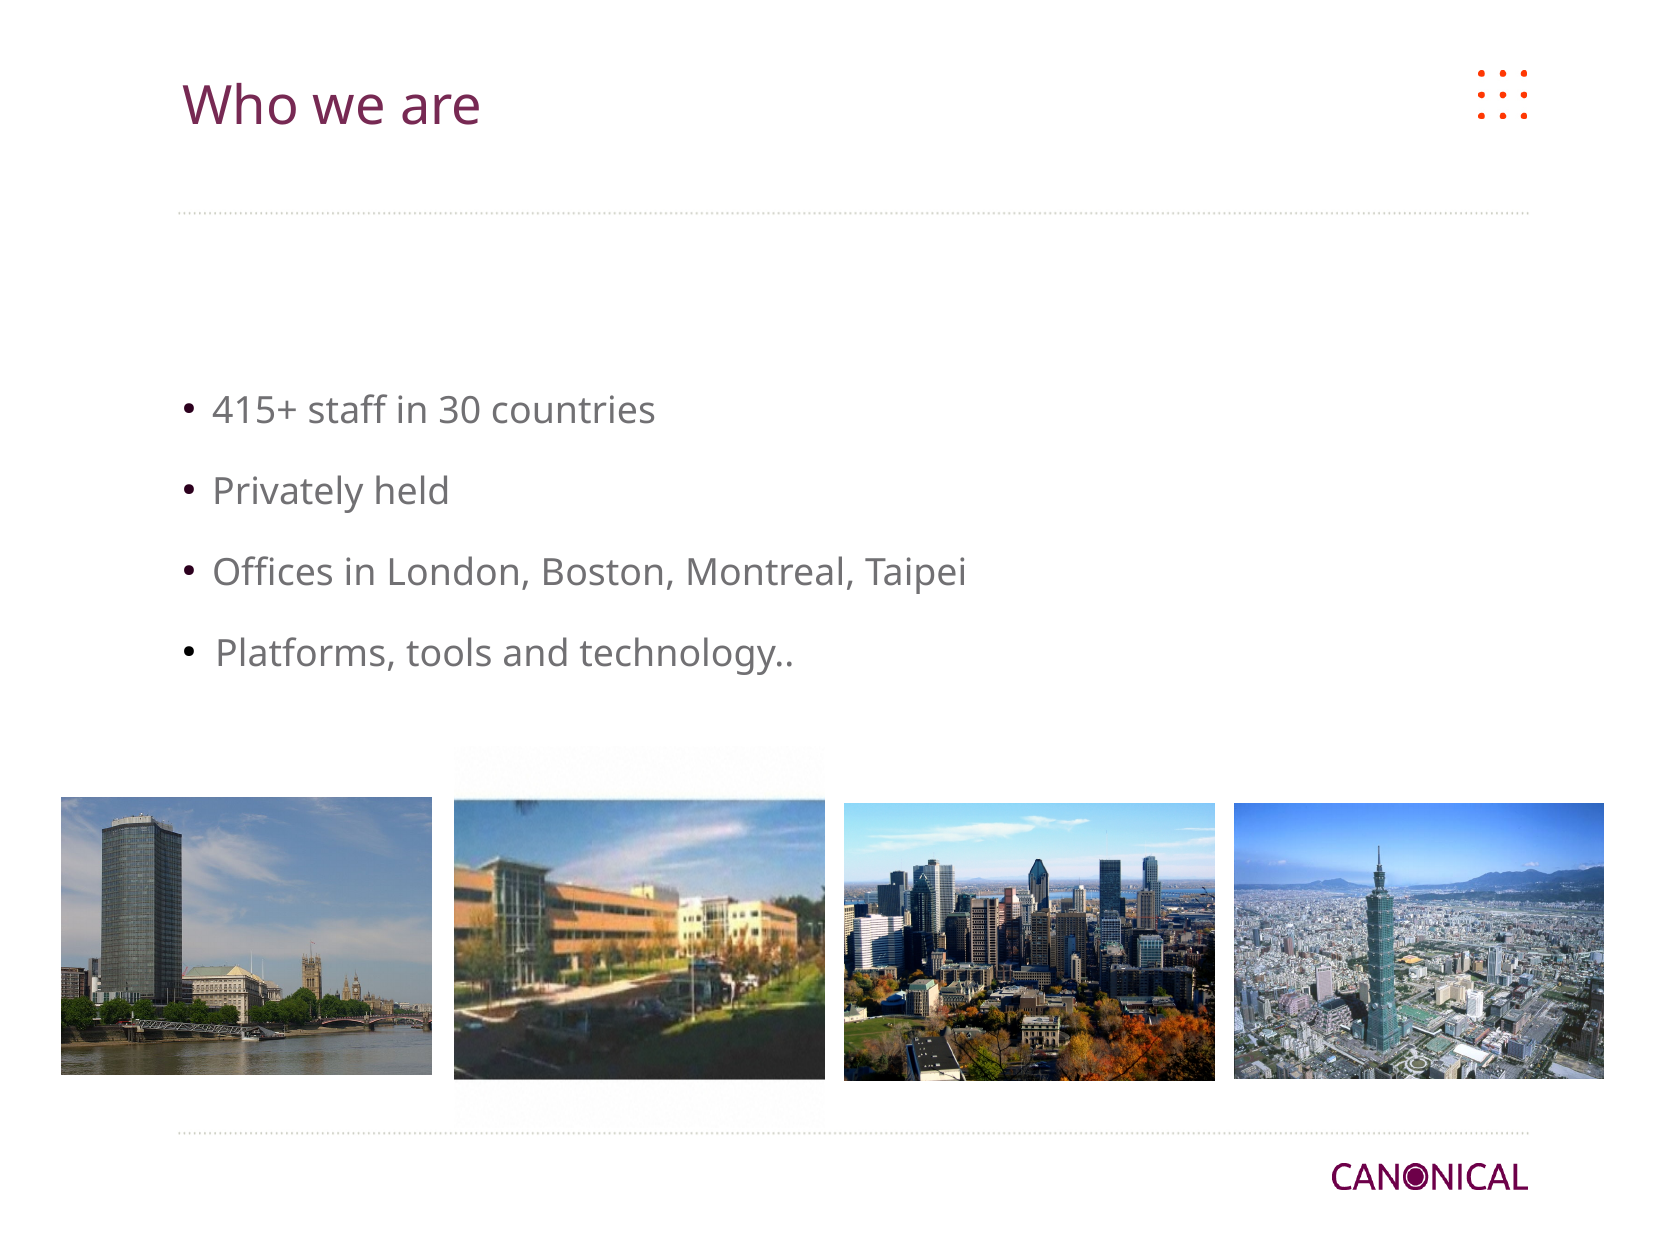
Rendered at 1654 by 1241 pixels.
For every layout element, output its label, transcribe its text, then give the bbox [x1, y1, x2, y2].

picture [844, 803, 1215, 1081]
picture [1234, 803, 1604, 1079]
picture [61, 797, 432, 1075]
text_box 415+ staff in 30 countries Privately held Offices in London, Boston, Montreal, Taipei Platforms, tools and technology.. [167, 295, 1034, 650]
picture [177, 209, 1532, 216]
picture [1478, 70, 1527, 119]
picture [1332, 1163, 1528, 1190]
picture [177, 746, 1532, 1136]
text_box Who we are [167, 59, 490, 135]
